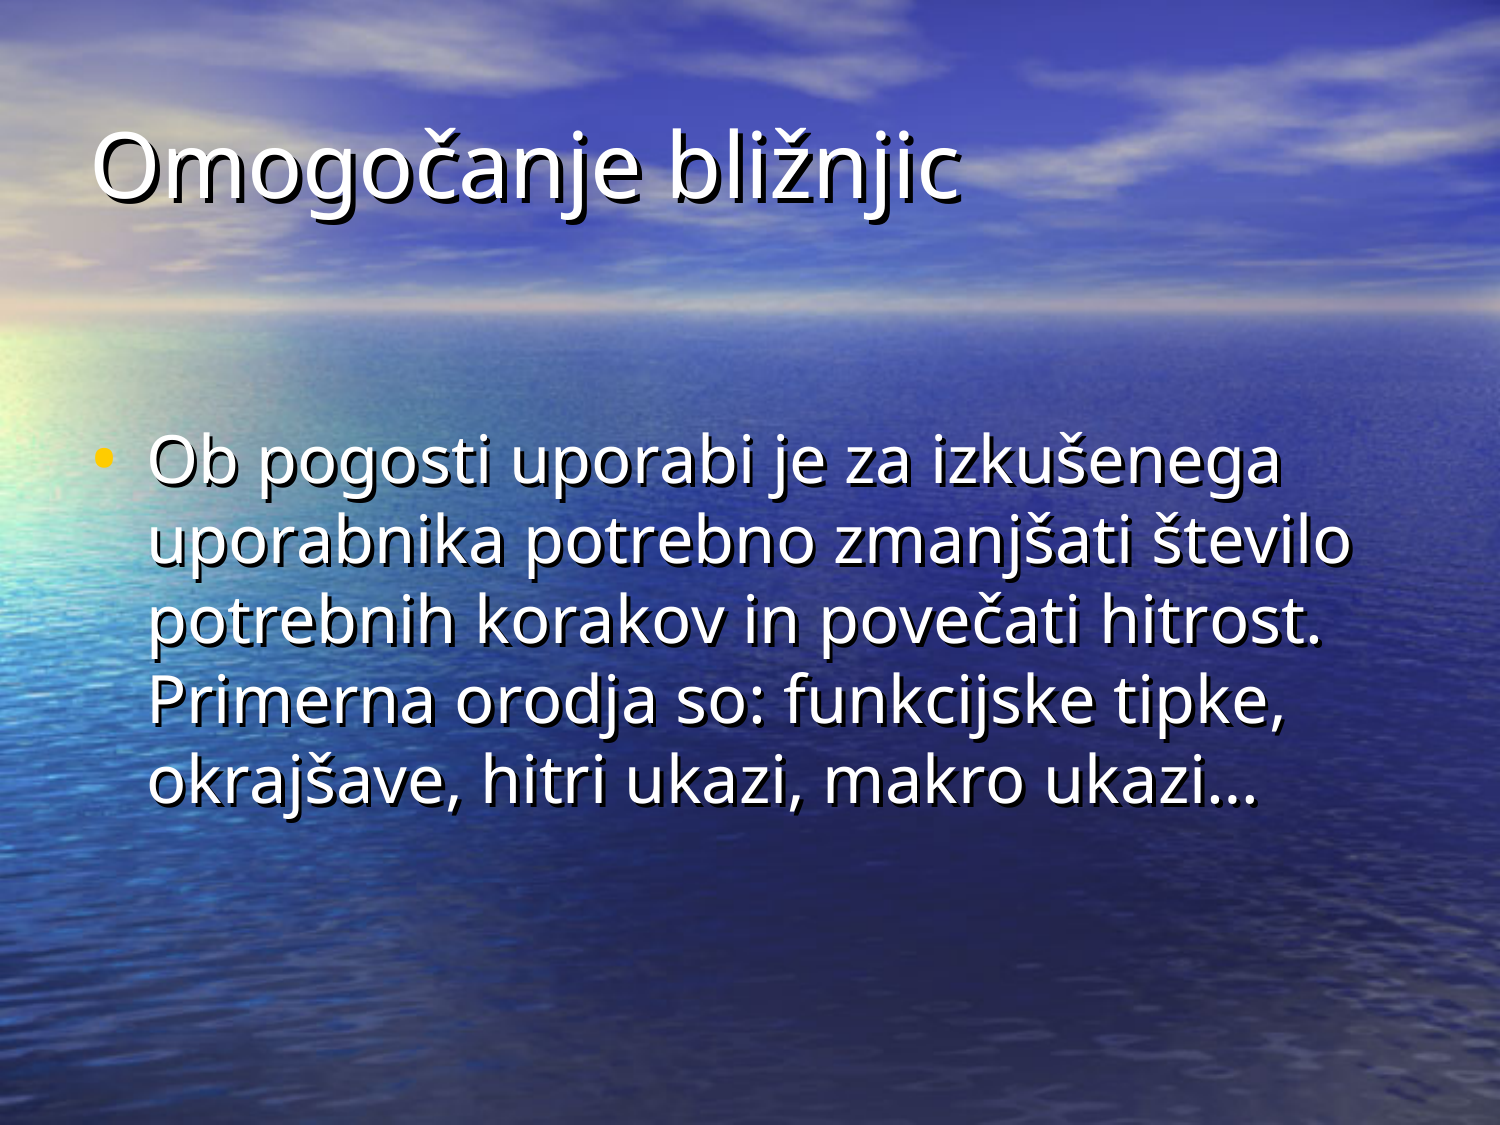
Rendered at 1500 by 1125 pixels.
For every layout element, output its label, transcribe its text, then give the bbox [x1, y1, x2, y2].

list Ob pogosti uporabi je za izkušenega uporabnika potrebno zmanjšati število potrebnih korakov in povečati hitrost. Primerna orodja so: funkcijske tipke, okrajšave, hitri ukazi, makro ukazi… [75, 312, 1426, 988]
picture [0, 0, 1500, 1125]
title Omogočanje bližnjic [75, 47, 1426, 276]
